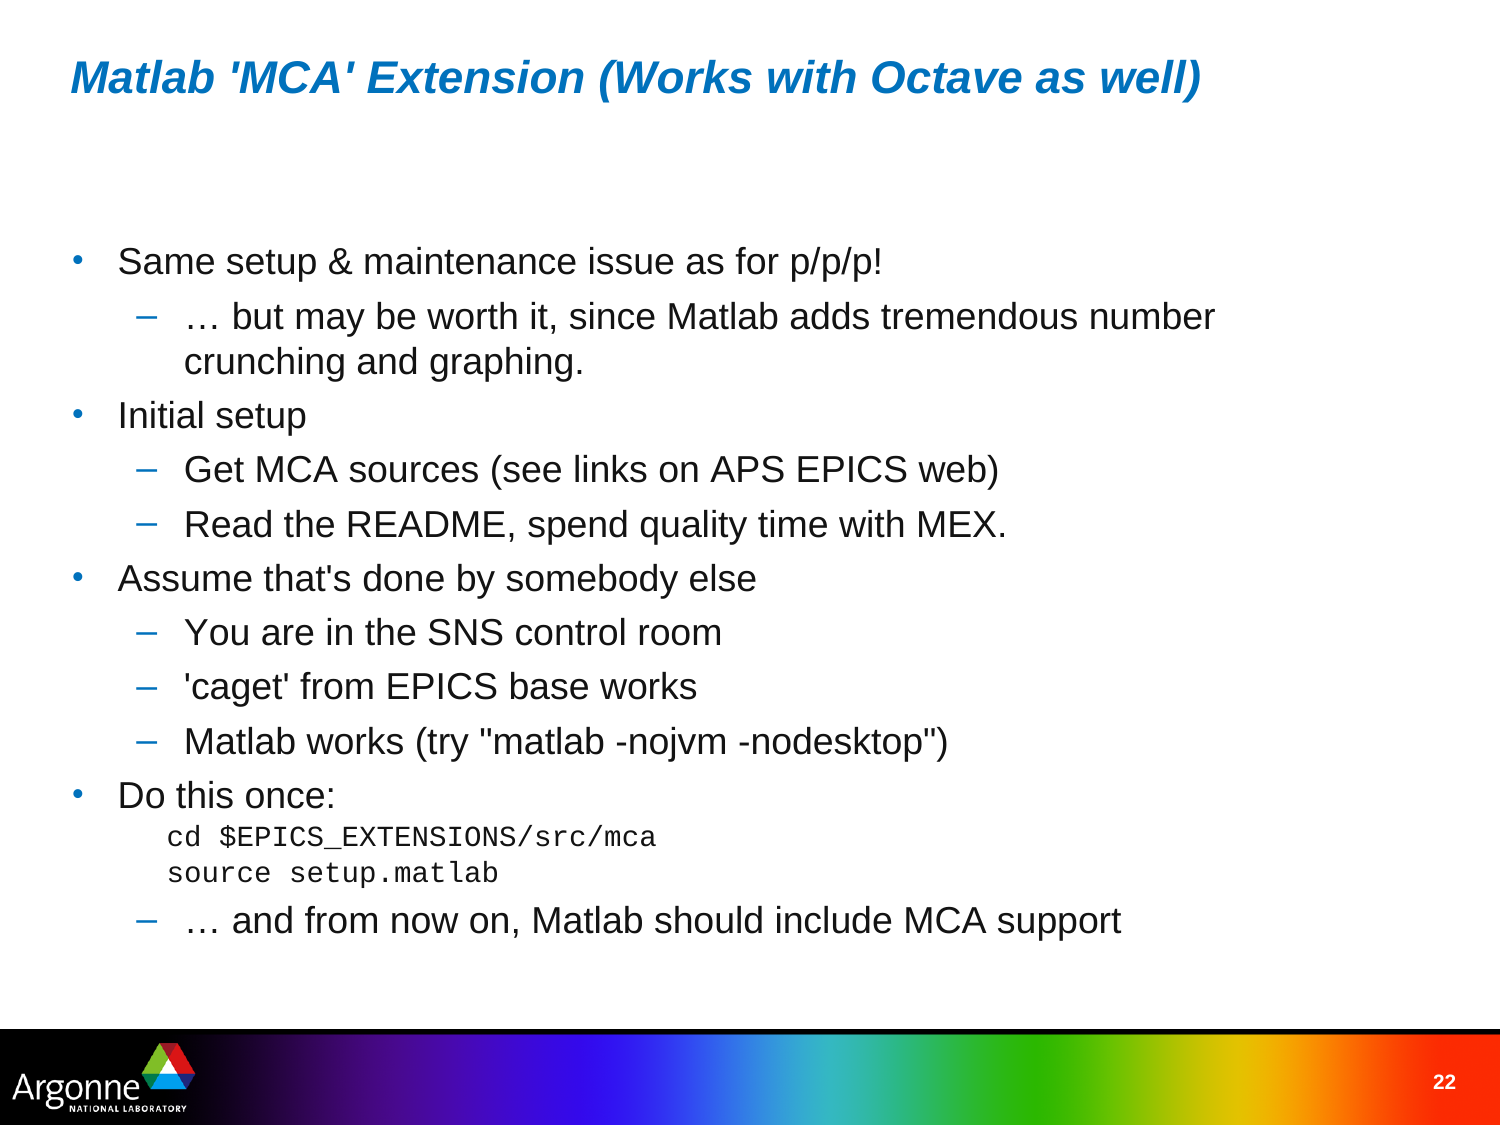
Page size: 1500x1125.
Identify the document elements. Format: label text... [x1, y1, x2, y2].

title Matlab 'MCA' Extension (Works with Octave as well) [55, 54, 1361, 120]
list Same setup & maintenance issue as for p/p/p! … but may be worth it, since Matlab adds tremendous number crunching and graphing. Initial setup Get MCA sources (see links on APS EPICS web) Read the README, spend quality time with MEX. Assume that's done by somebody else You are in the SNS control room 'caget' from EPICS base works Matlab works (try "matlab -nojvm -nodesktop") Do this once: cd $EPICS_EXTENSIONS/src/mca source setup.matlab … and from now on, Matlab should include MCA support [56, 229, 1359, 973]
picture [0, 1029, 1500, 1125]
